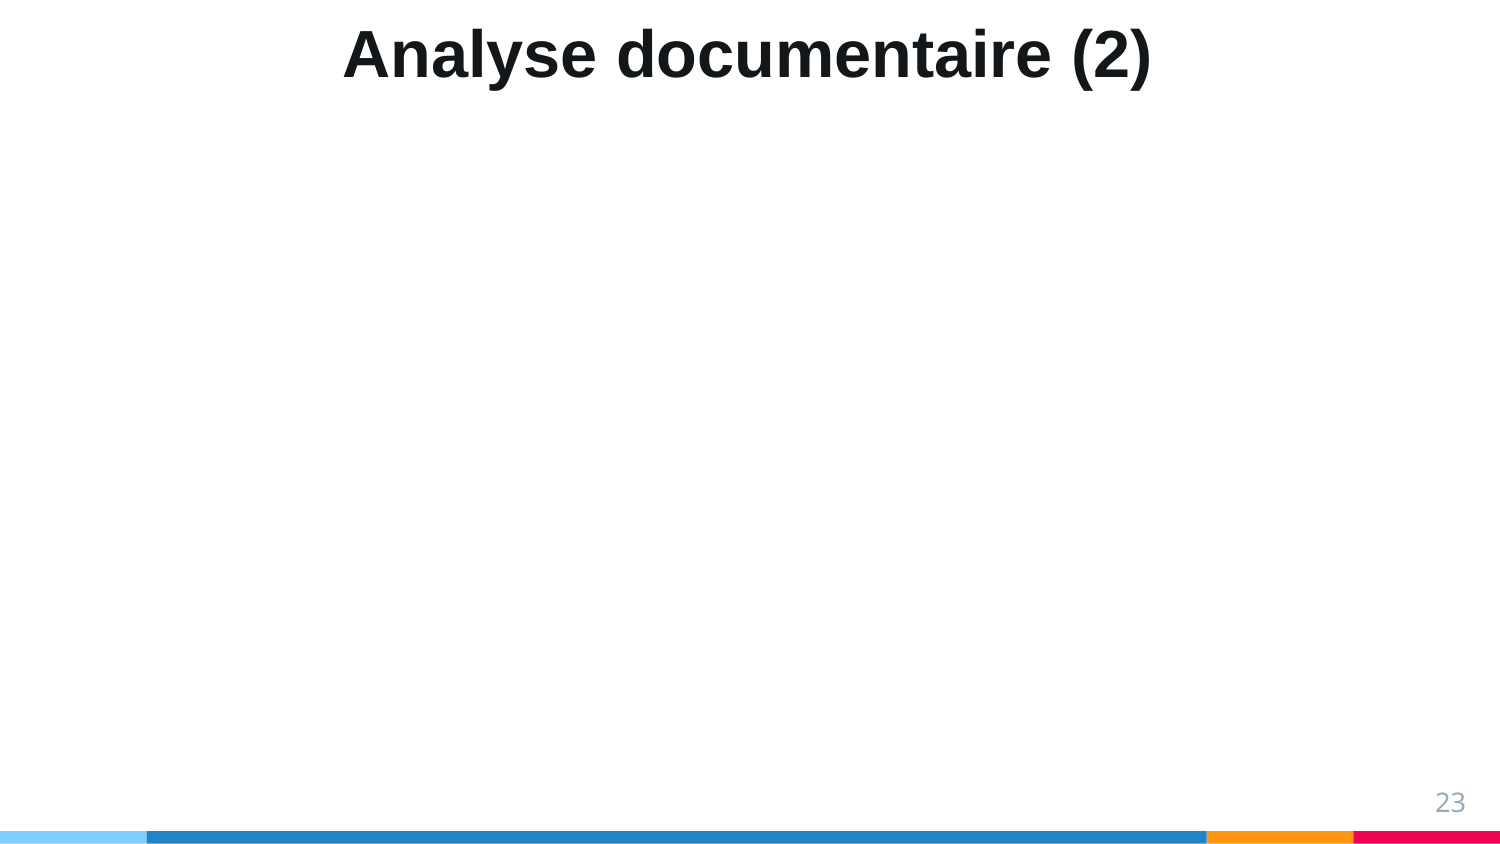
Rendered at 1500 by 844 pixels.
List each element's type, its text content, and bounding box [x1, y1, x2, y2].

slide_number <number> [1391, 770, 1482, 822]
title Analyse documentaire (2) [0, 0, 1499, 107]
